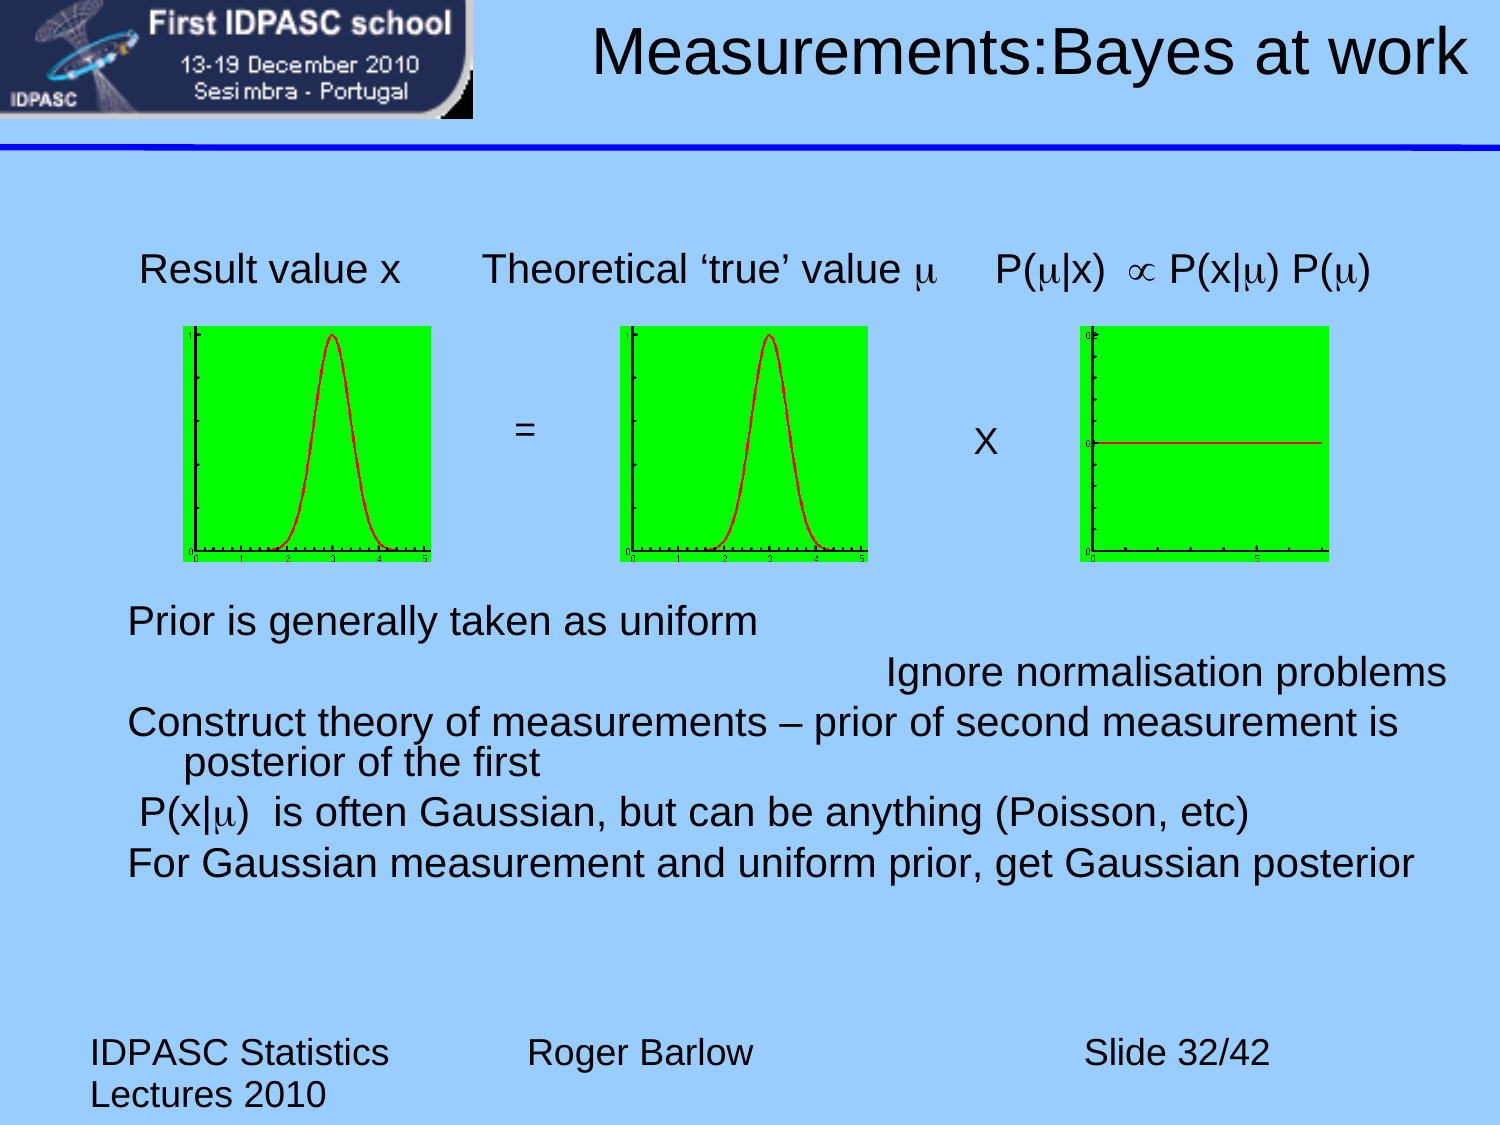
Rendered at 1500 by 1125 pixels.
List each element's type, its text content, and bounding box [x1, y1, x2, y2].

text_box X [915, 409, 1058, 470]
picture [183, 326, 431, 562]
picture [1080, 326, 1329, 562]
text_box = [454, 397, 597, 458]
picture [0, 0, 473, 119]
title Measurements:Bayes at work [561, 0, 1500, 279]
text_box Result value x Theoretical ‘true’ value  P(|x) P(x|) P() Prior is generally taken as uniform Ignore normalisation problems Construct theory of measurements – prior of second measurement is posterior of the first P(x|) is often Gaussian, but can be anything (Poisson, etc) For Gaussian measurement and uniform prior, get Gaussian posterior [112, 243, 1463, 1045]
picture [620, 326, 868, 562]
